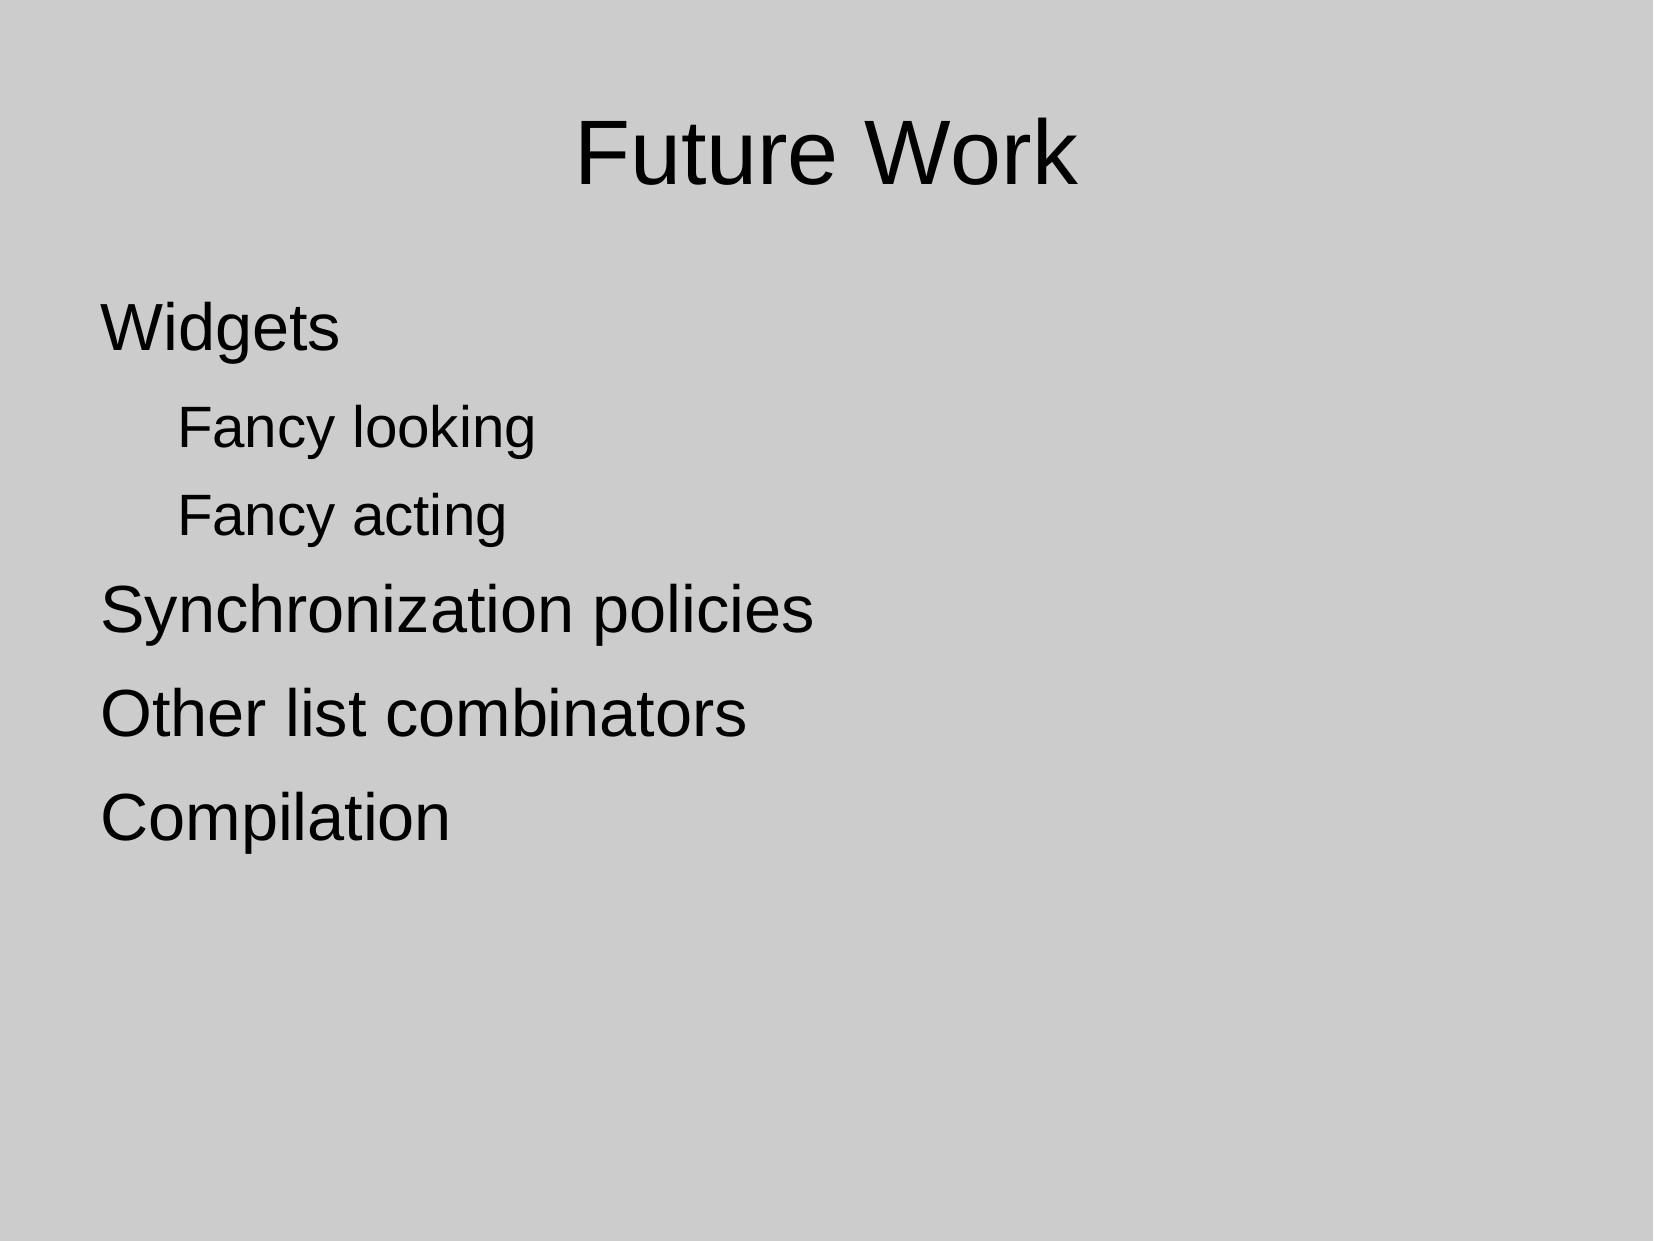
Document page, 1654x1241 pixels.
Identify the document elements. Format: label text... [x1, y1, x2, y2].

list Widgets Fancy looking Fancy acting Synchronization policies Other list combinators Compilation [82, 290, 1571, 1109]
title Future Work [82, 49, 1571, 257]
